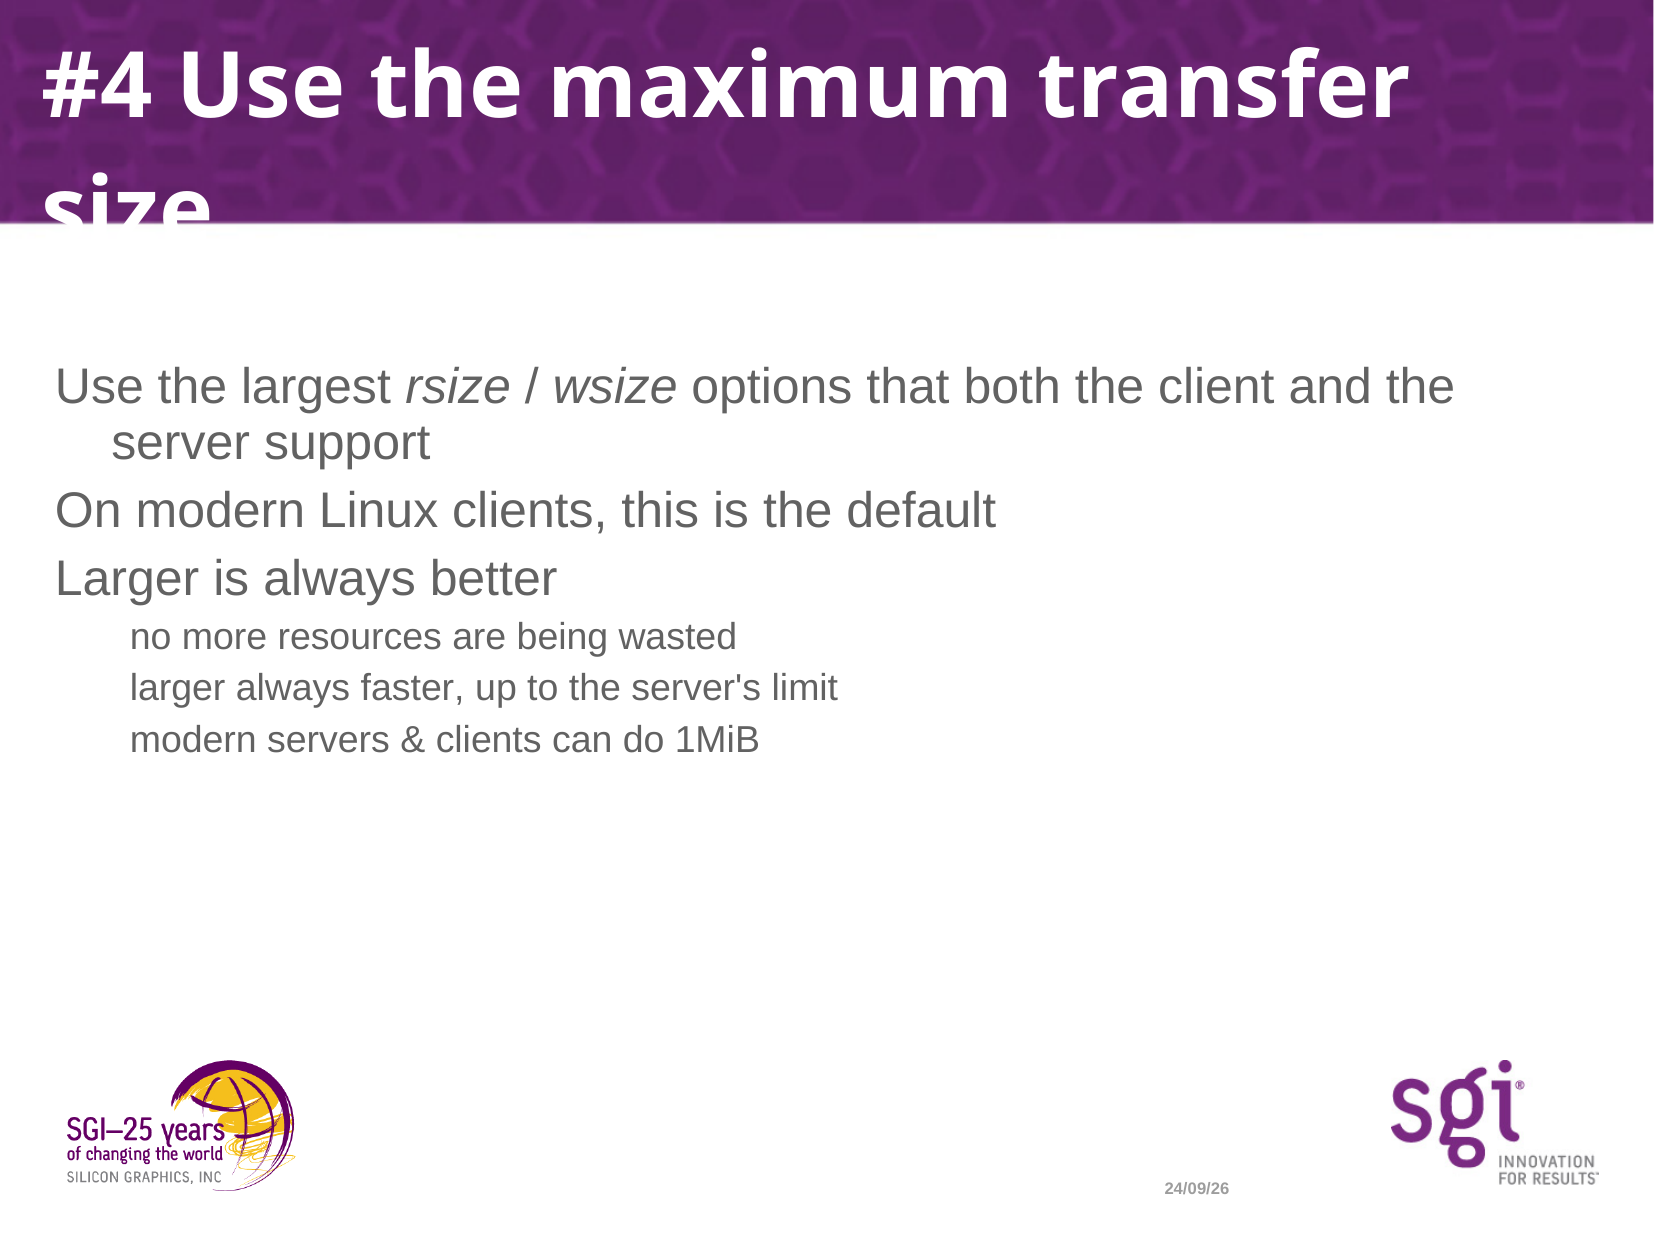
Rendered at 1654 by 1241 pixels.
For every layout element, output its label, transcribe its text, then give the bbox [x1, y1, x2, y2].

list Use the largest rsize / wsize options that both the client and the server support On modern Linux clients, this is the default Larger is always better no more resources are being wasted larger always faster, up to the server's limit modern servers & clients can do 1MiB [55, 358, 1461, 937]
picture [0, 0, 1654, 1194]
title #4 Use the maximum transfer size [41, 48, 1447, 241]
